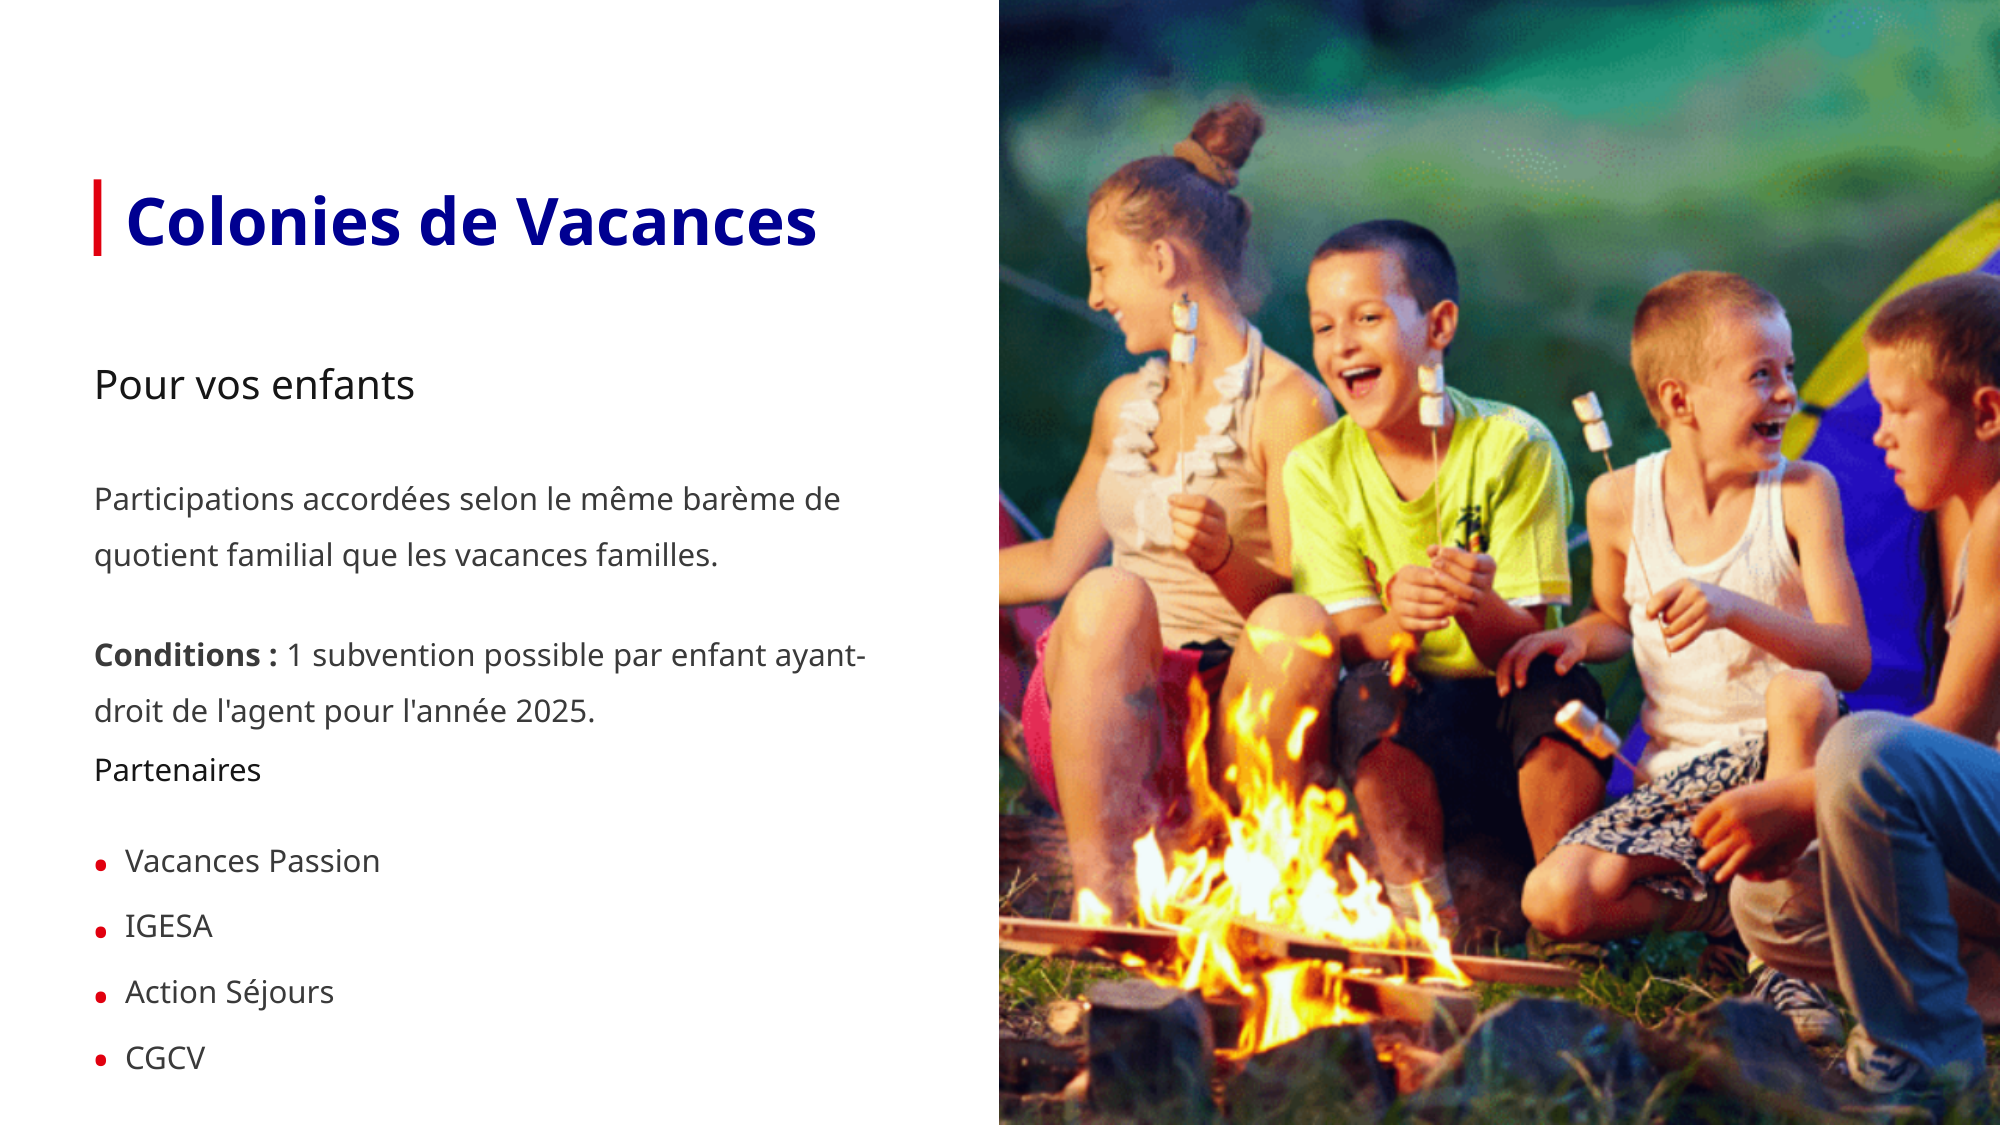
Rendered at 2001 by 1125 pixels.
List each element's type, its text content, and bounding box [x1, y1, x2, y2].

text_box IGESA [125, 887, 907, 945]
text_box • [93, 951, 110, 1014]
text_box Conditions : 1 subvention possible par enfant ayant-droit de l'agent pour l'année 2025. [93, 616, 907, 730]
picture [999, 0, 2000, 1125]
text_box Action Séjours [125, 953, 907, 1010]
text_box • [93, 1014, 110, 1083]
text_box • [93, 819, 110, 886]
text_box Pour vos enfants [93, 359, 947, 408]
text_box CGCV [125, 1019, 907, 1076]
text_box Partenaires [93, 750, 947, 788]
text_box Participations accordées selon le même barème de quotient familial que les vacances familles. [93, 460, 907, 574]
text_box [93, 179, 102, 256]
text_box • [93, 886, 110, 951]
text_box Vacances Passion [125, 822, 907, 879]
text_box Colonies de Vacances [125, 179, 946, 259]
